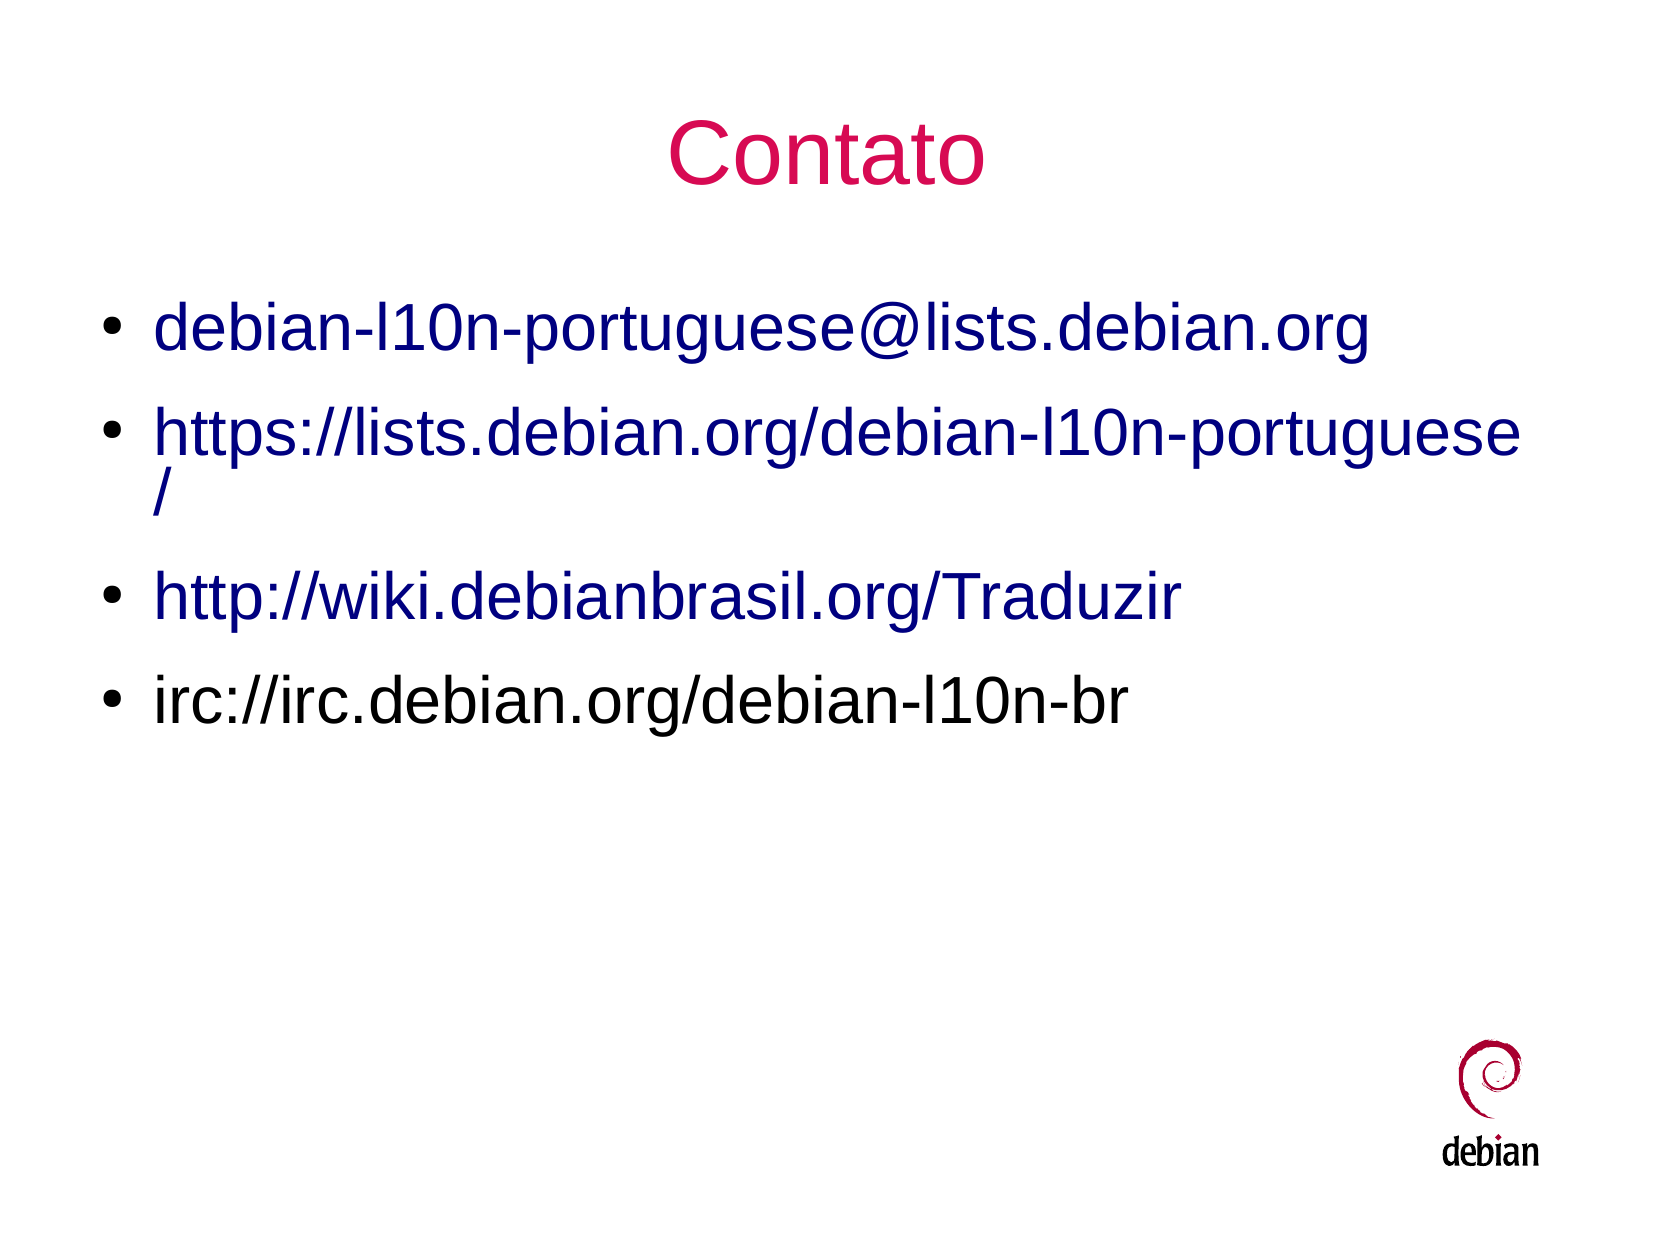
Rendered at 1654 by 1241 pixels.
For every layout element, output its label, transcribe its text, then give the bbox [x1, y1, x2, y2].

title Contato [82, 49, 1571, 257]
list debian-l10n-portuguese@lists.debian.org https://lists.debian.org/debian-l10n-portuguese/ http://wiki.debianbrasil.org/Traduzir irc://irc.debian.org/debian-l10n-br [82, 290, 1538, 1010]
